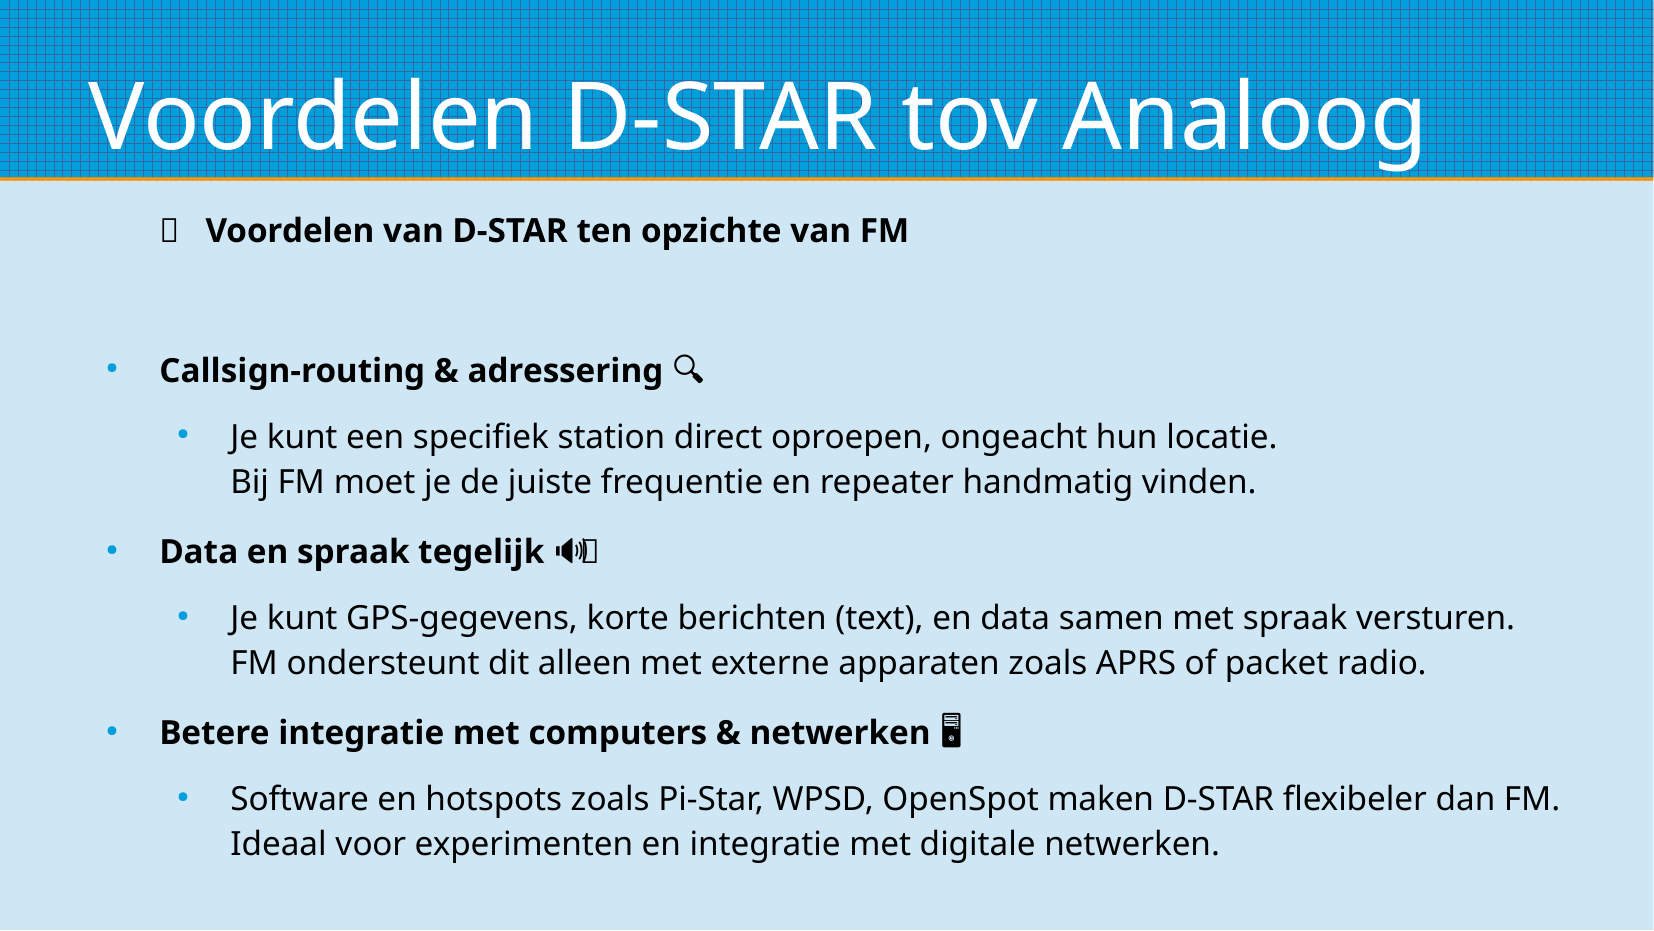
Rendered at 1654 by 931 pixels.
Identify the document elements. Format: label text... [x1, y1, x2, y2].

title Voordelen D-STAR tov Analoog [88, 14, 1565, 178]
list ✅ Voordelen van D-STAR ten opzichte van FM Callsign-routing & adressering 🔍 Je kunt een specifiek station direct oproepen, ongeacht hun locatie. Bij FM moet je de juiste frequentie en repeater handmatig vinden. Data en spraak tegelijk 💾 🔊 Je kunt GPS-gegevens, korte berichten (text), en data samen met spraak versturen. FM ondersteunt dit alleen met externe apparaten zoals APRS of packet radio. Betere integratie met computers & netwerken 🖥️ Software en hotspots zoals Pi-Star, WPSD, OpenSpot maken D-STAR flexibeler dan FM. Ideaal voor experimenten en integratie met digitale netwerken. [88, 206, 1565, 886]
